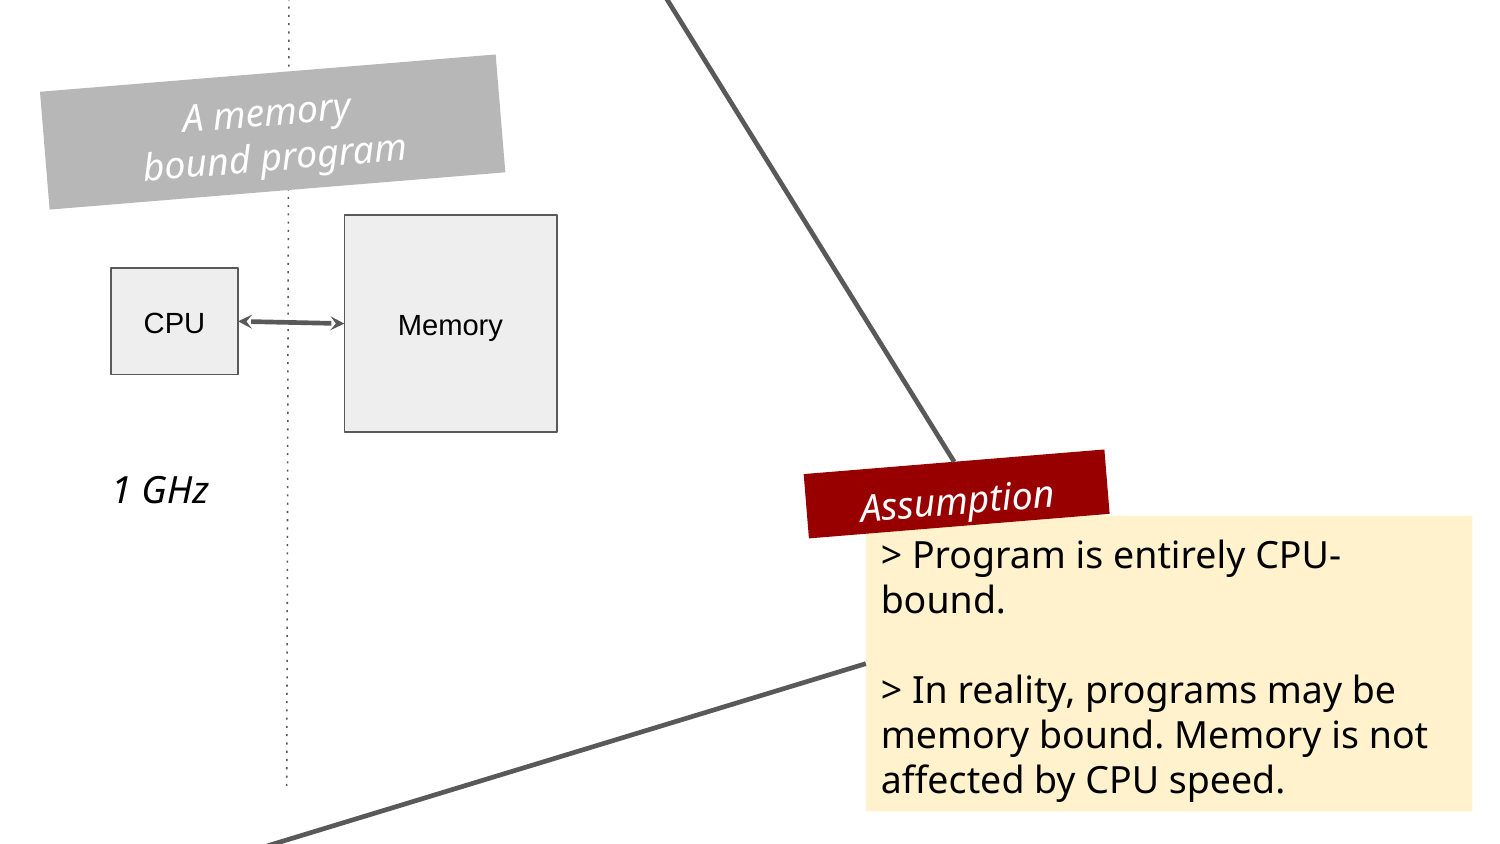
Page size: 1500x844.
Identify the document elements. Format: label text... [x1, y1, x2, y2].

text_box > Program is entirely CPU-bound. > In reality, programs may be memory bound. Memory is not affected by CPU speed. [865, 515, 1473, 812]
text_box A memory bound program [39, 54, 506, 210]
text_box CPU [110, 268, 239, 375]
text_box 1 GHz [12, 461, 308, 516]
text_box Memory [344, 214, 558, 433]
text_box Assumption [803, 449, 1110, 539]
